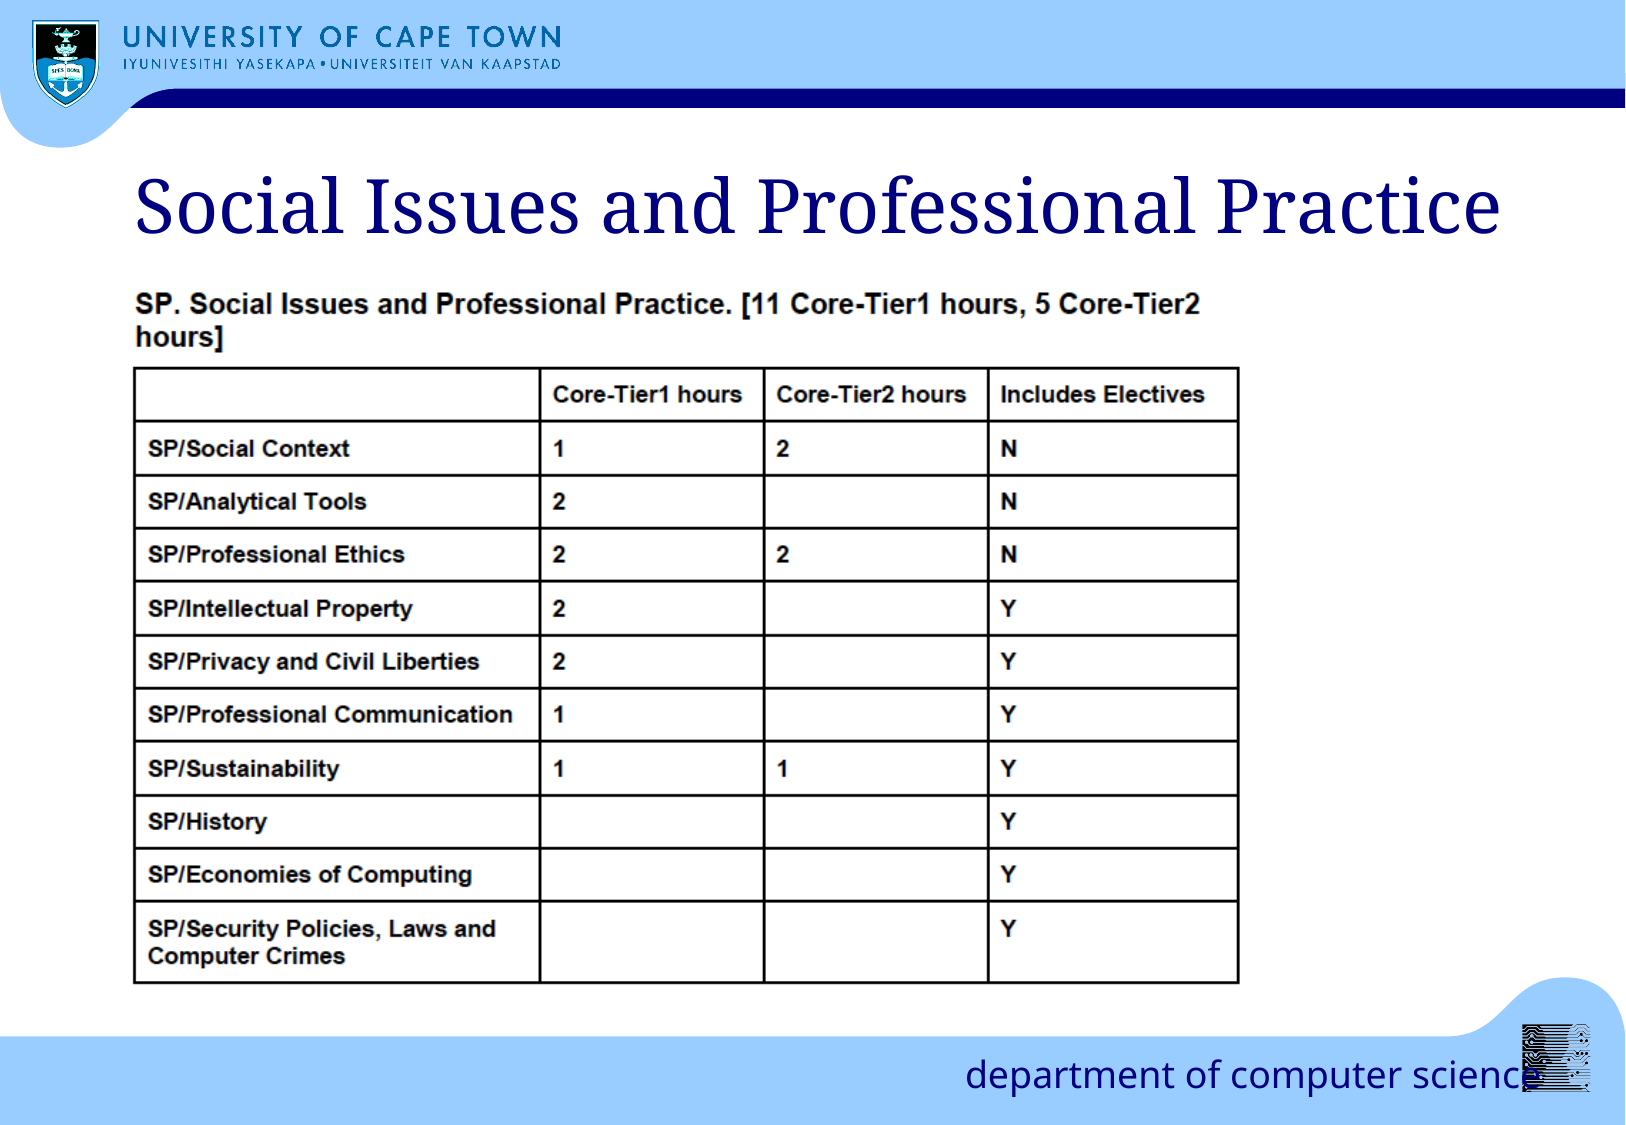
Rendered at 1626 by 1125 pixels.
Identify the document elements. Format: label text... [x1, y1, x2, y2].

title Social Issues and Professional Practice [134, 140, 1571, 268]
picture [120, 23, 563, 71]
picture [32, 20, 100, 109]
picture [1526, 1070, 1536, 1076]
picture [1522, 1024, 1591, 1092]
picture [119, 277, 1257, 1000]
